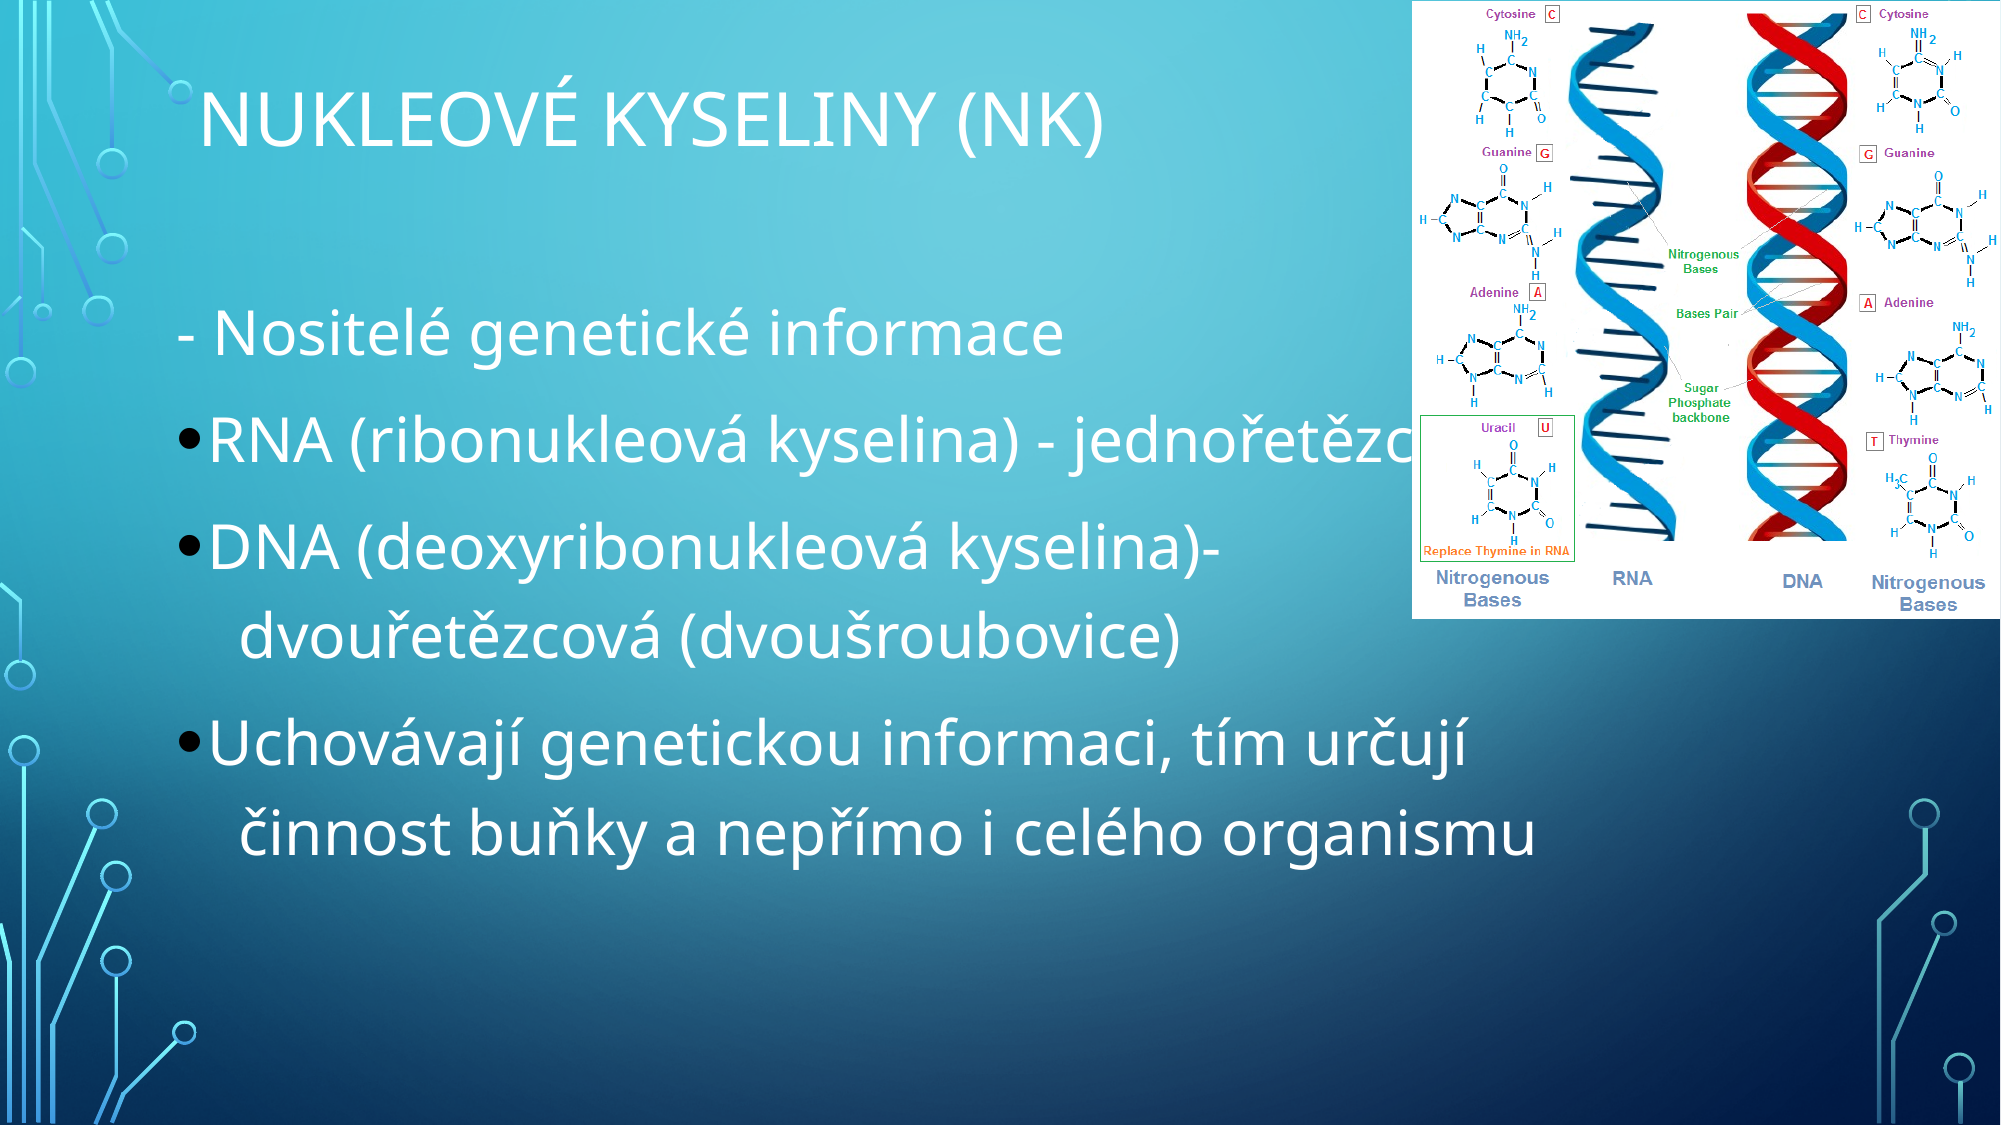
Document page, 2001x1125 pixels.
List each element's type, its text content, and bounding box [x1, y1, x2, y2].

list - Nositelé genetické informace RNA (ribonukleová kyselina) - jednořetězcová DNA (deoxyribonukleová kyselina)- dvouřetězcová (dvoušroubovice) Uchovávají genetickou informaci, tím určují činnost buňky a nepřímo i celého organismu [161, 271, 1585, 998]
picture [1412, 1, 2000, 619]
title Nukleové kyseliny (NK) [183, 1, 1412, 244]
